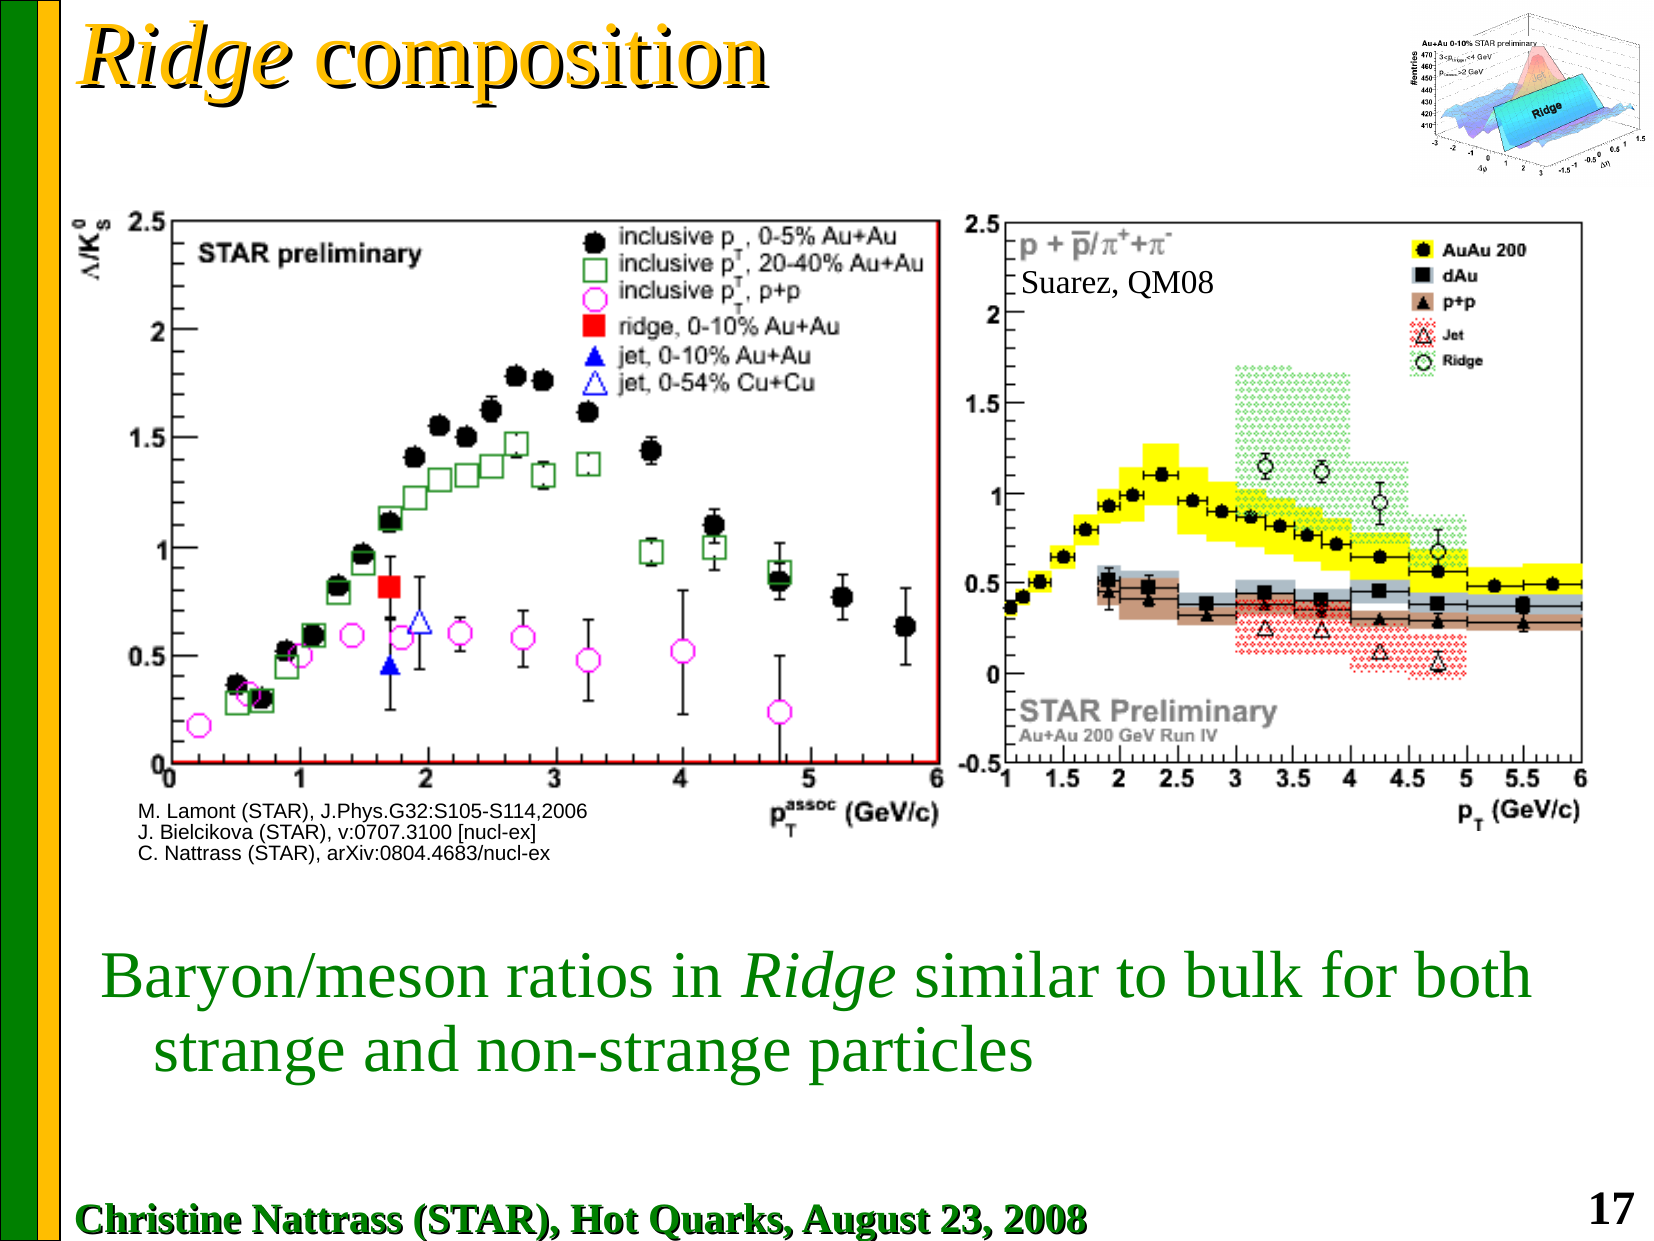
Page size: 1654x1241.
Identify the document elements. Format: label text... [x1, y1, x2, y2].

list Baryon/meson ratios in Ridge similar to bulk for both strange and non-strange particles [82, 937, 1651, 1201]
text_box M. Lamont (STAR), J.Phys.G32:S105-S114,2006 J. Bielcikova (STAR), v:0707.3100 [nucl-ex] C. Nattrass (STAR), arXiv:0804.4683/nucl-ex [123, 793, 724, 843]
picture [68, 0, 1654, 840]
title Ridge composition [76, 0, 1410, 120]
text_box 17 [1537, 1174, 1651, 1241]
text_box Suarez, QM08 [1006, 256, 1307, 309]
